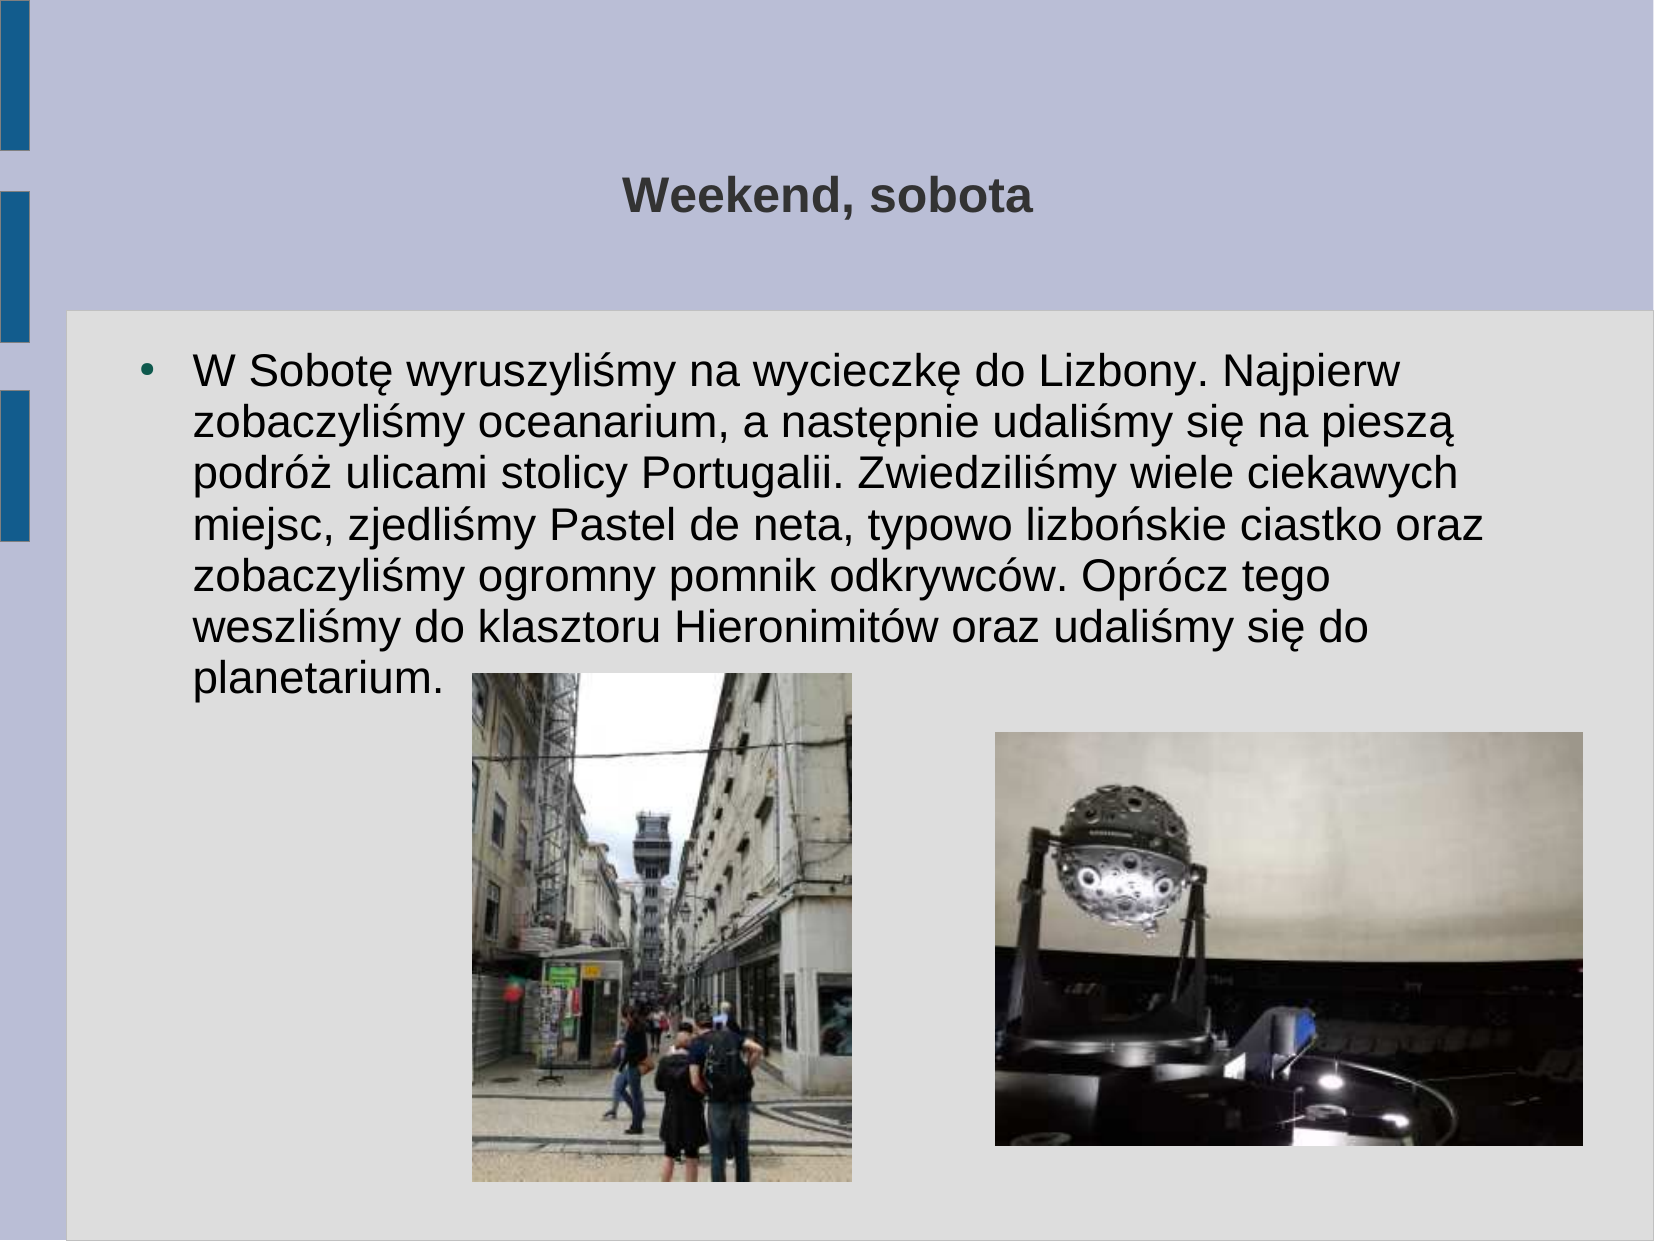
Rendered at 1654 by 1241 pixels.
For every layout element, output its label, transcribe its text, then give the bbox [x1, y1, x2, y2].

title Weekend, sobota [121, 91, 1534, 299]
list W Sobotę wyruszyliśmy na wycieczkę do Lizbony. Najpierw zobaczyliśmy oceanarium, a następnie udaliśmy się na pieszą podróż ulicami stolicy Portugalii. Zwiedziliśmy wiele ciekawych miejsc, zjedliśmy Pastel de neta, typowo lizbońskie ciastko oraz zobaczyliśmy ogromny pomnik odkrywców. Oprócz tego weszliśmy do klasztoru Hieronimitów oraz udaliśmy się do planetarium. [121, 344, 1534, 1127]
picture [472, 673, 852, 1182]
picture [995, 732, 1583, 1146]
